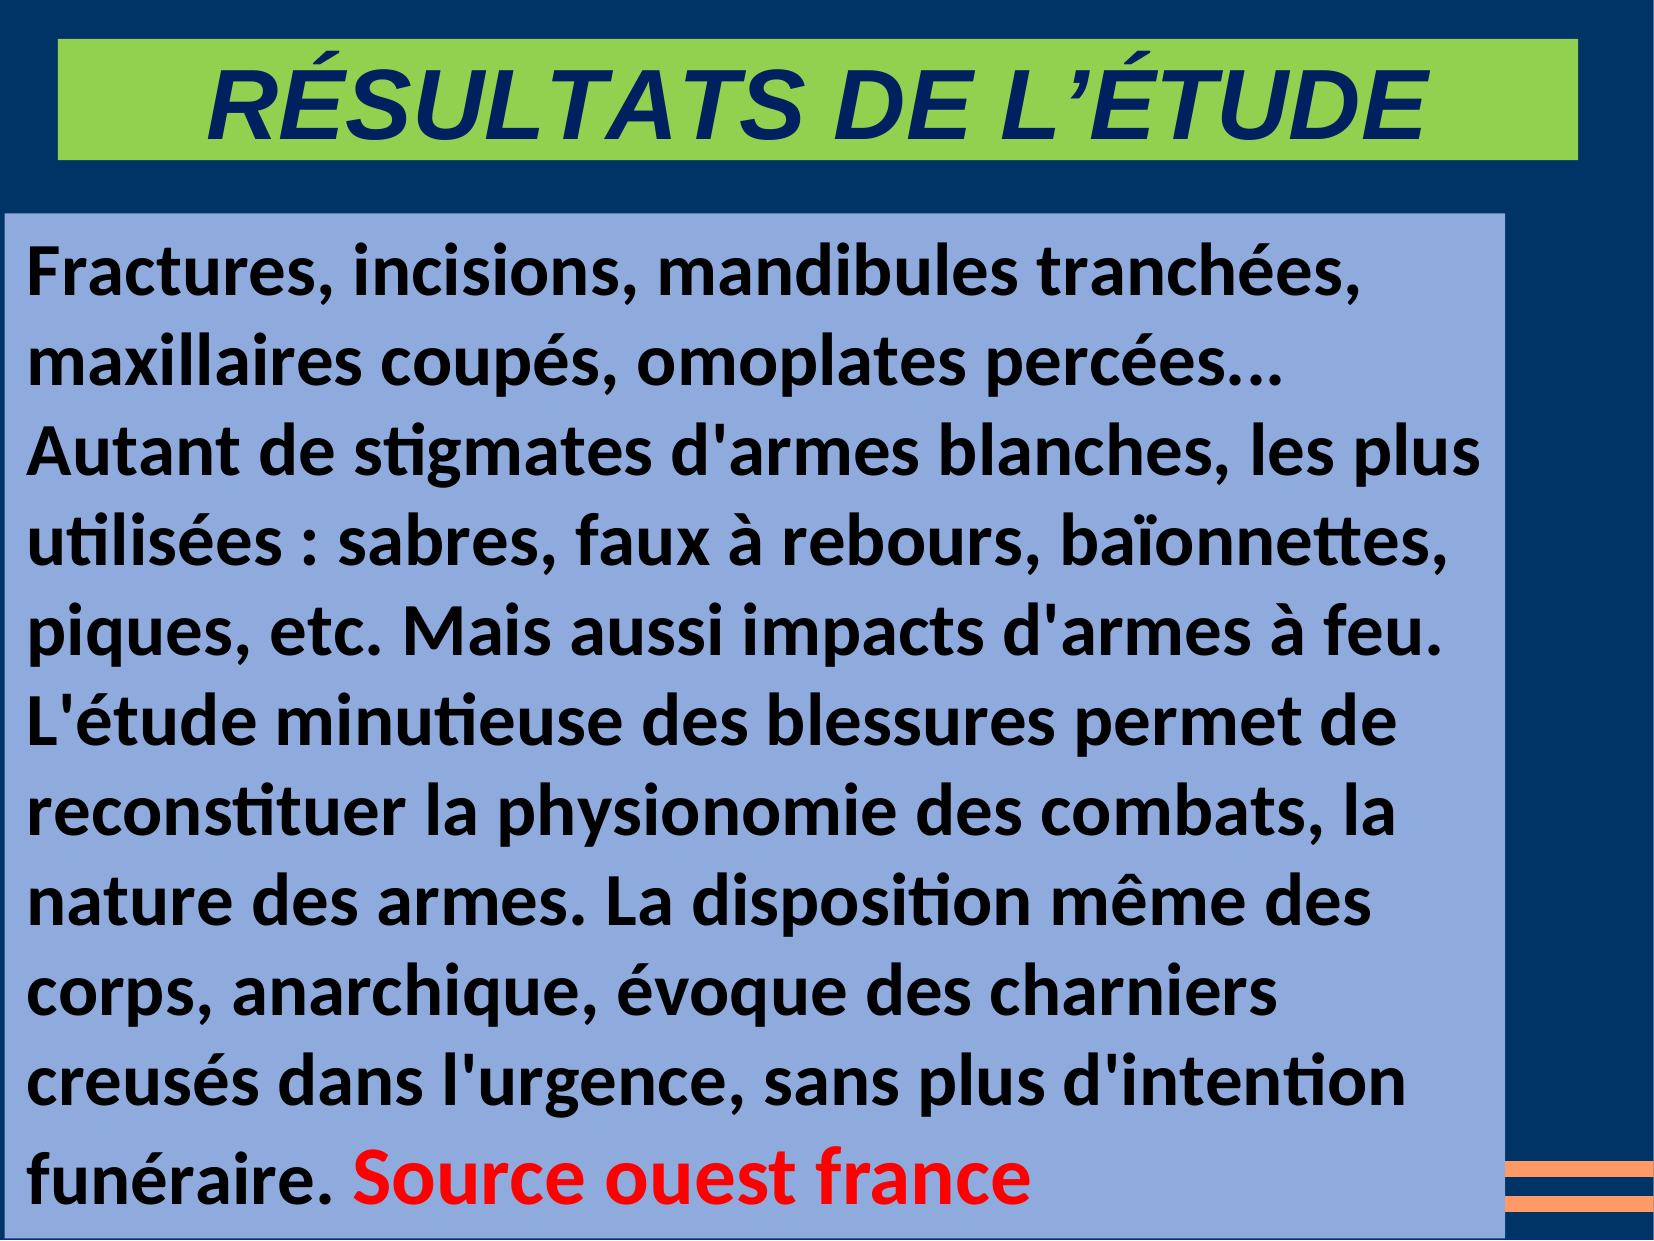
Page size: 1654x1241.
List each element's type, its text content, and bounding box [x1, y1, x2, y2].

title RÉSULTATS DE L’ÉTUDE [57, 38, 1579, 161]
text_box Fractures, incisions, mandibules tranchées, maxillaires coupés, omoplates percées... Autant de stigmates d'armes blanches, les plus utilisées : sabres, faux à rebours, baïonnettes, piques, etc. Mais aussi impacts d'armes à feu. L'étude minutieuse des blessures permet de reconstituer la physionomie des combats, la nature des armes. La disposition même des corps, anarchique, évoque des charniers creusés dans l'urgence, sans plus d'intention funéraire. Source ouest france [4, 213, 1506, 1239]
